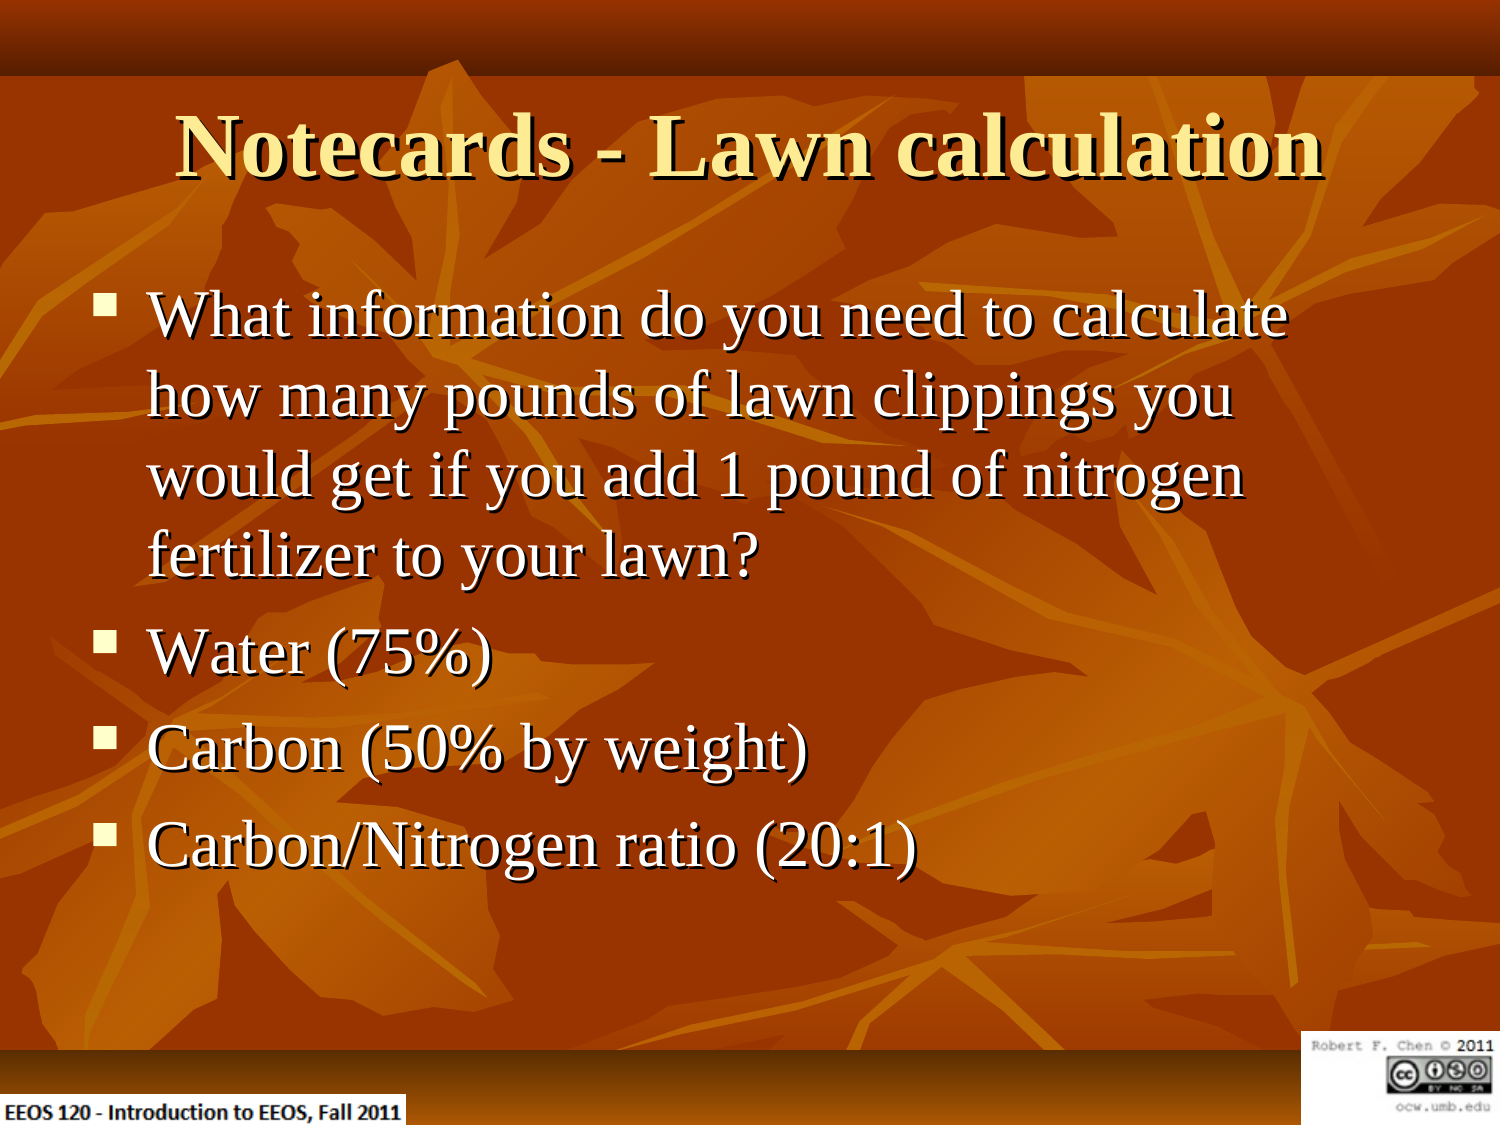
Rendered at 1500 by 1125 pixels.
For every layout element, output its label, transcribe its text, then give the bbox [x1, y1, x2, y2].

title Notecards - Lawn calculation [75, 45, 1426, 234]
picture [1301, 1031, 1500, 1125]
list What information do you need to calculate how many pounds of lawn clippings you would get if you add 1 pound of nitrogen fertilizer to your lawn? Water (75%) Carbon (50% by weight) Carbon/Nitrogen ratio (20:1) [75, 262, 1426, 1006]
picture [0, 1094, 406, 1125]
